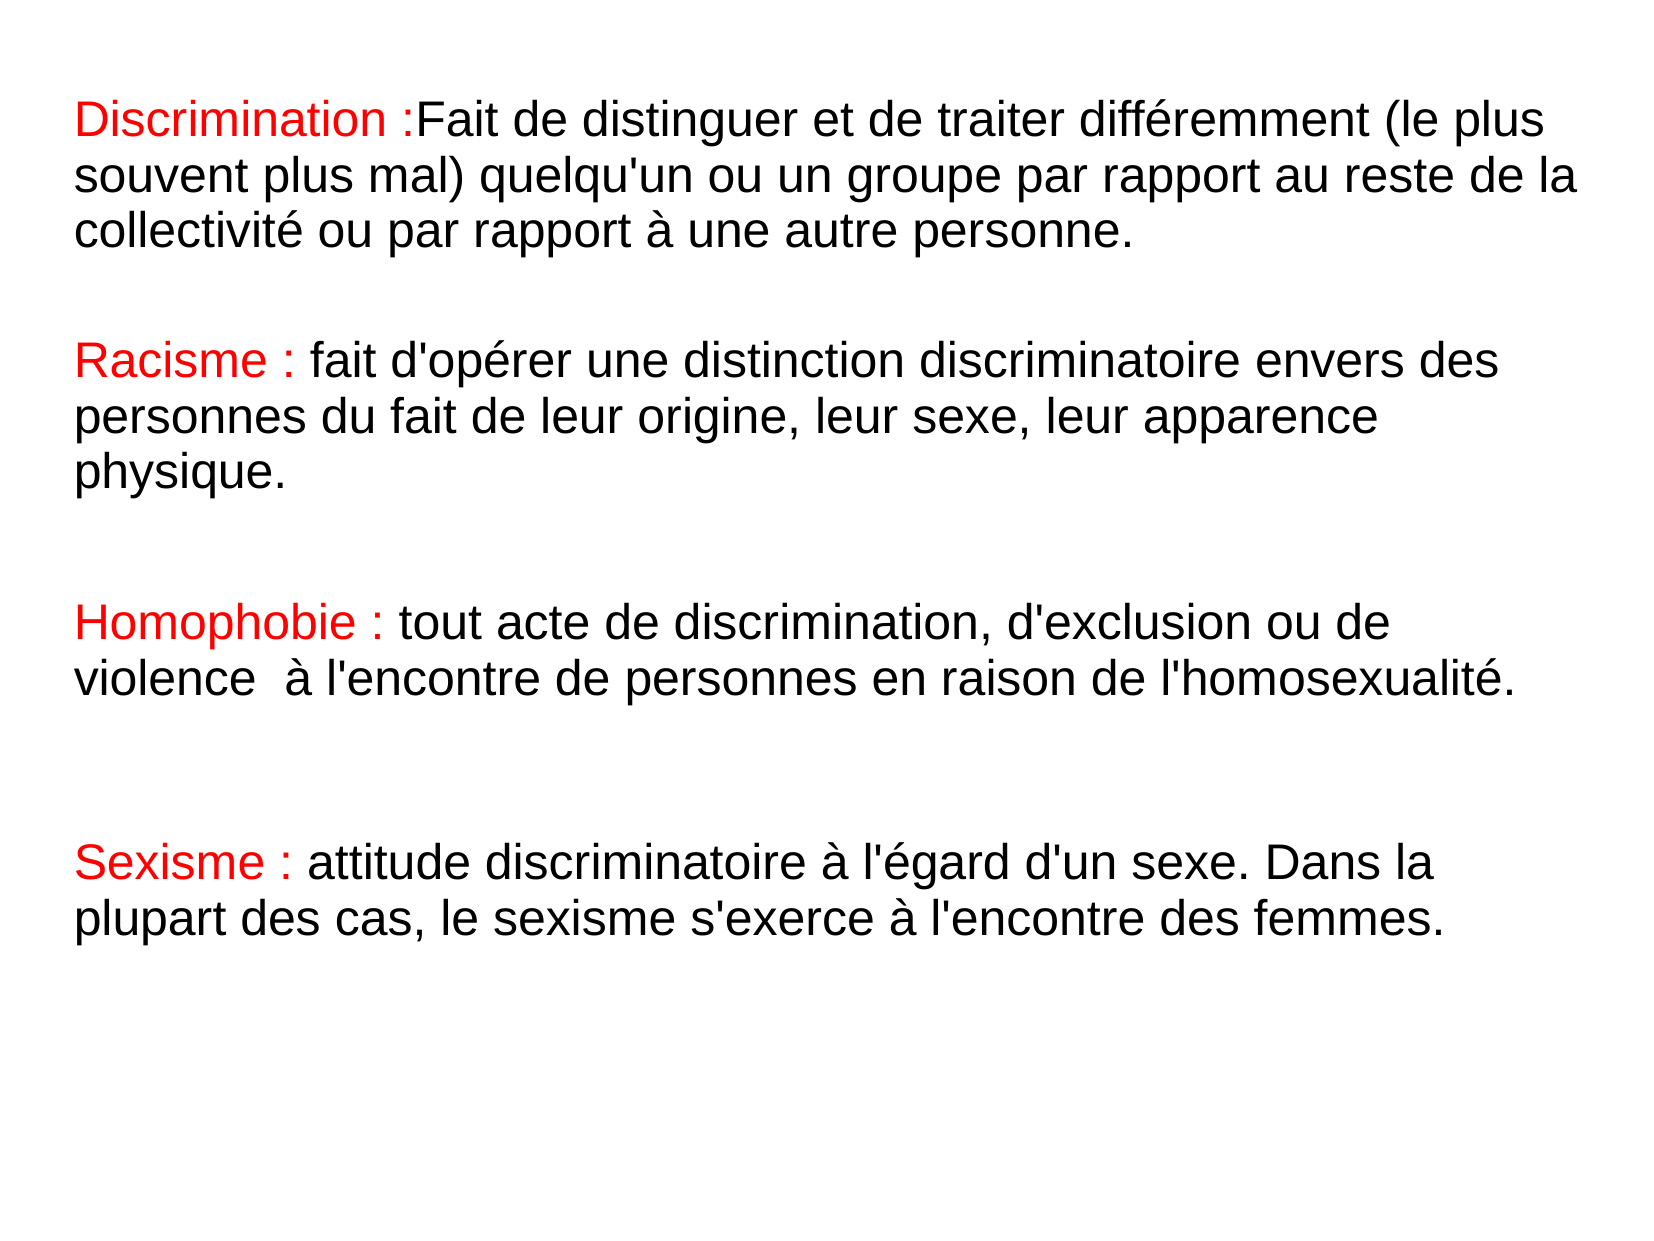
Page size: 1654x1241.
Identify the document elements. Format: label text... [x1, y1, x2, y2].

text_box Discrimination :Fait de distinguer et de traiter différemment (le plus souvent plus mal) quelqu'un ou un groupe par rapport au reste de la collectivité ou par rapport à une autre personne. [59, 83, 1595, 266]
text_box Sexisme : attitude discriminatoire à l'égard d'un sexe. Dans la plupart des cas, le sexisme s'exerce à l'encontre des femmes. [59, 826, 1477, 954]
text_box Racisme : fait d'opérer une distinction discriminatoire envers des personnes du fait de leur origine, leur sexe, leur apparence physique. [59, 324, 1516, 507]
text_box Homophobie : tout acte de discrimination, d'exclusion ou de violence à l'encontre de personnes en raison de l'homosexualité. [59, 531, 1595, 714]
